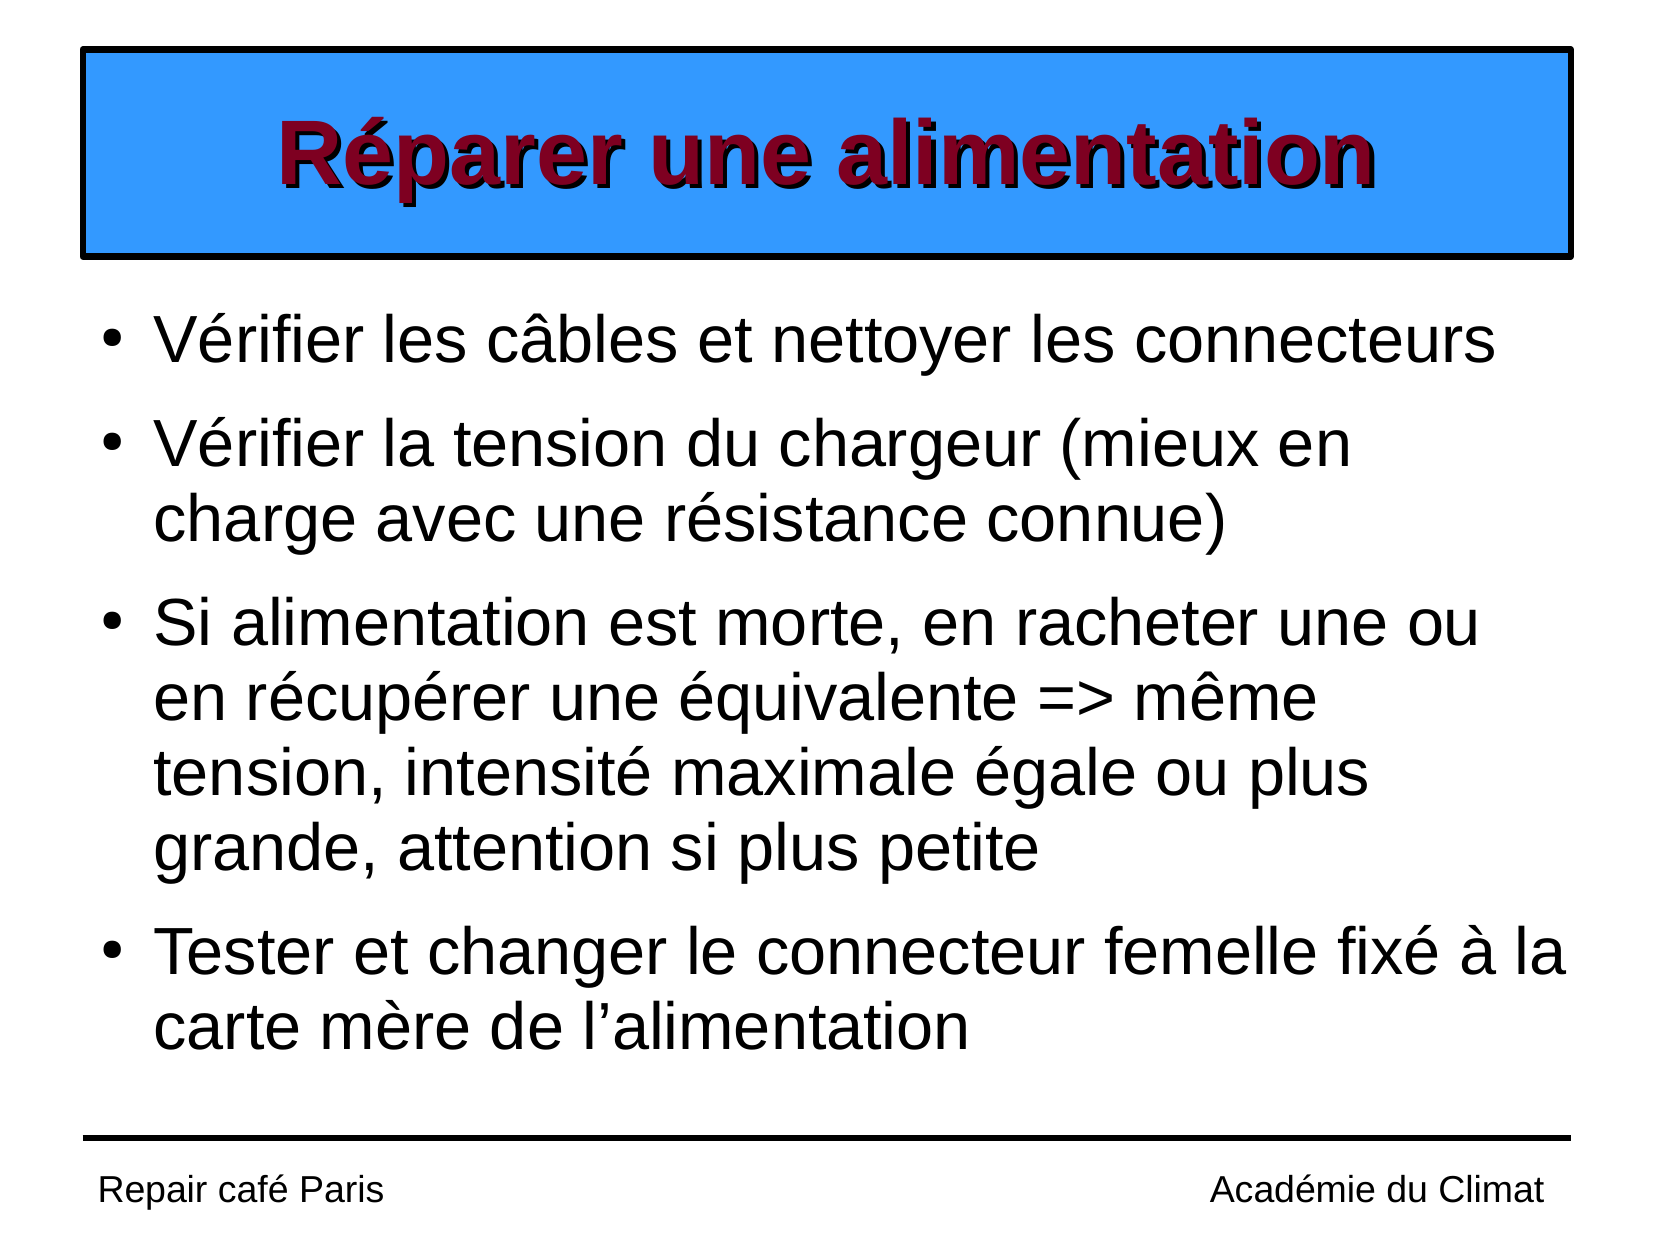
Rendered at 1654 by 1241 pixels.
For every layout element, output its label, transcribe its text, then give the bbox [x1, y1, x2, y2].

list Vérifier les câbles et nettoyer les connecteurs Vérifier la tension du chargeur (mieux en charge avec une résistance connue) Si alimentation est morte, en racheter une ou en récupérer une équivalente => même tension, intensité maximale égale ou plus grande, attention si plus petite Tester et changer le connecteur femelle fixé à la carte mère de l’alimentation [82, 302, 1571, 1064]
title Réparer une alimentation [82, 49, 1571, 257]
text_box Repair café Paris Académie du Climat [82, 1161, 1571, 1219]
